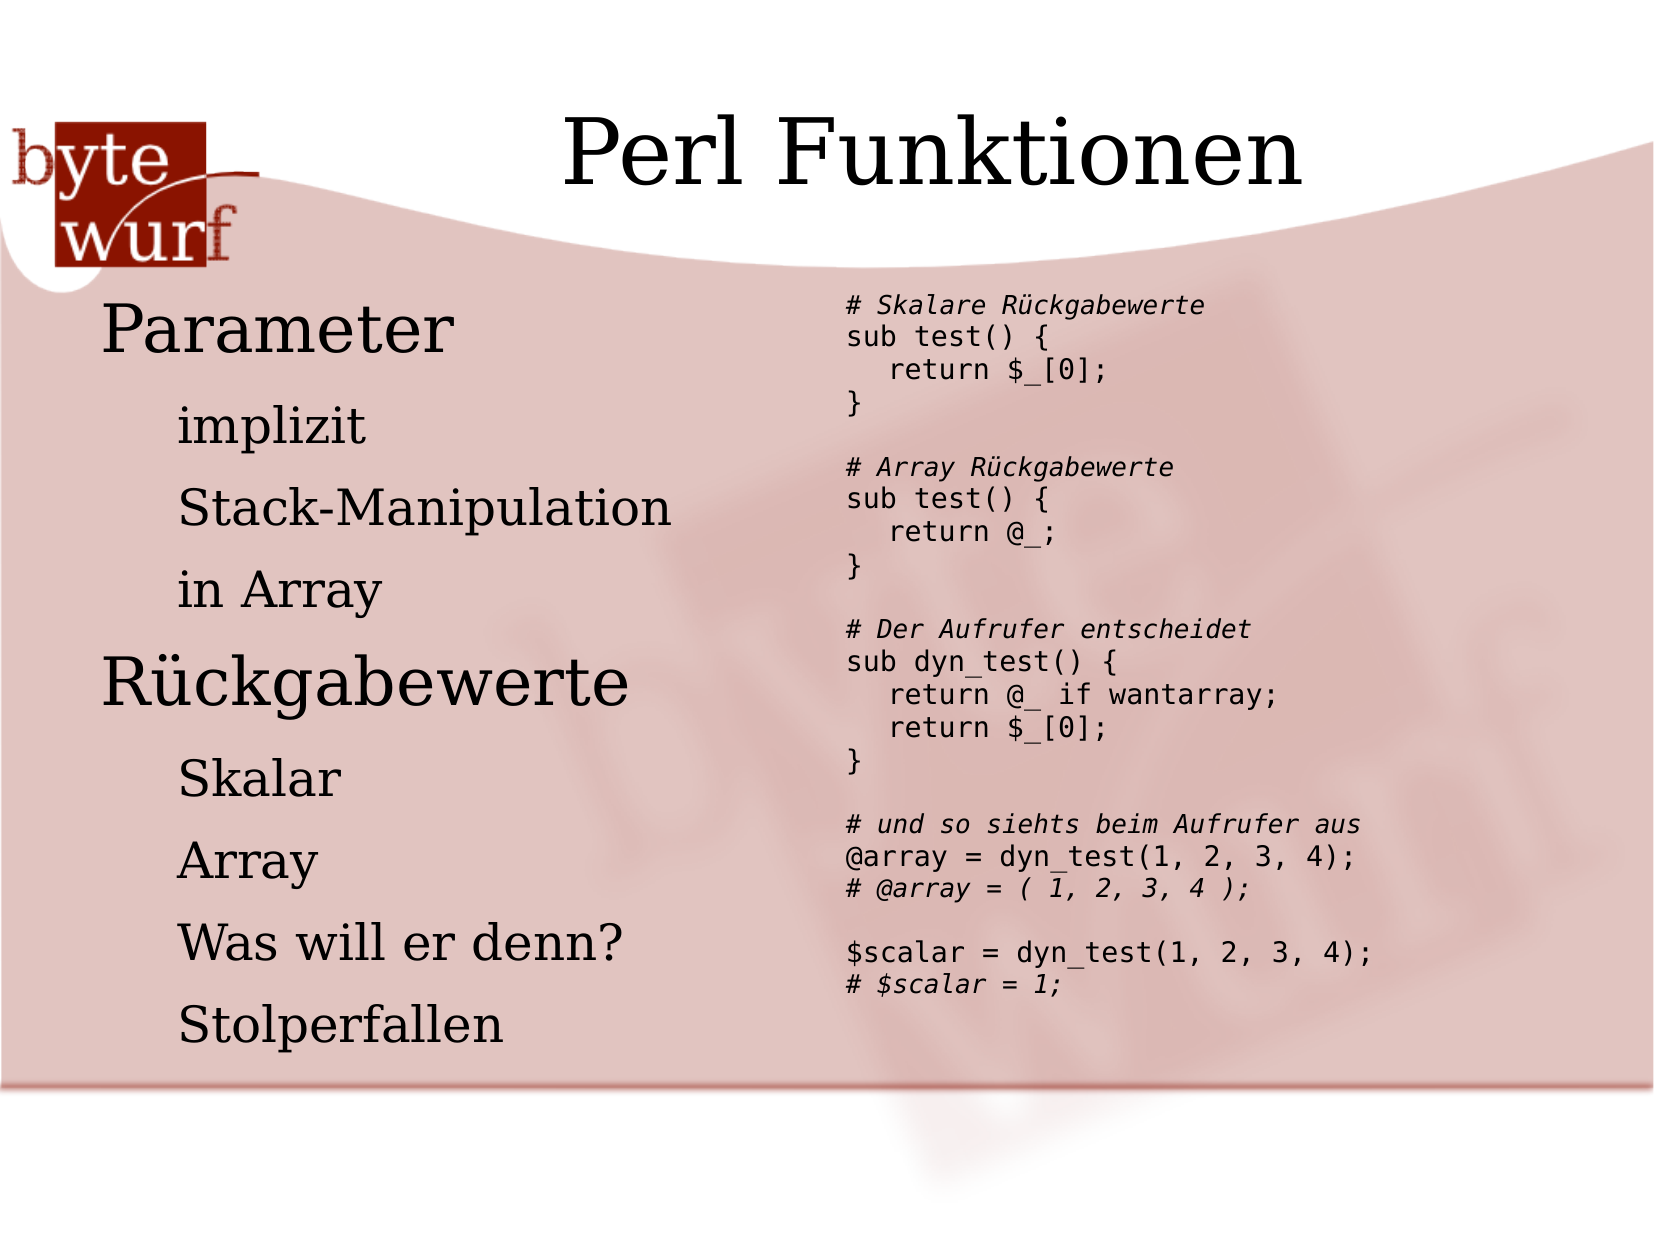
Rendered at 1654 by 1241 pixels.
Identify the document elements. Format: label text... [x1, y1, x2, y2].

chart [845, 290, 1572, 1093]
list Parameter implizit Stack-Manipulation in Array Rückgabewerte Skalar Array Was will er denn? Stolperfallen [82, 290, 809, 1078]
title Perl Funktionen [295, 56, 1571, 250]
picture [0, 33, 1654, 1203]
